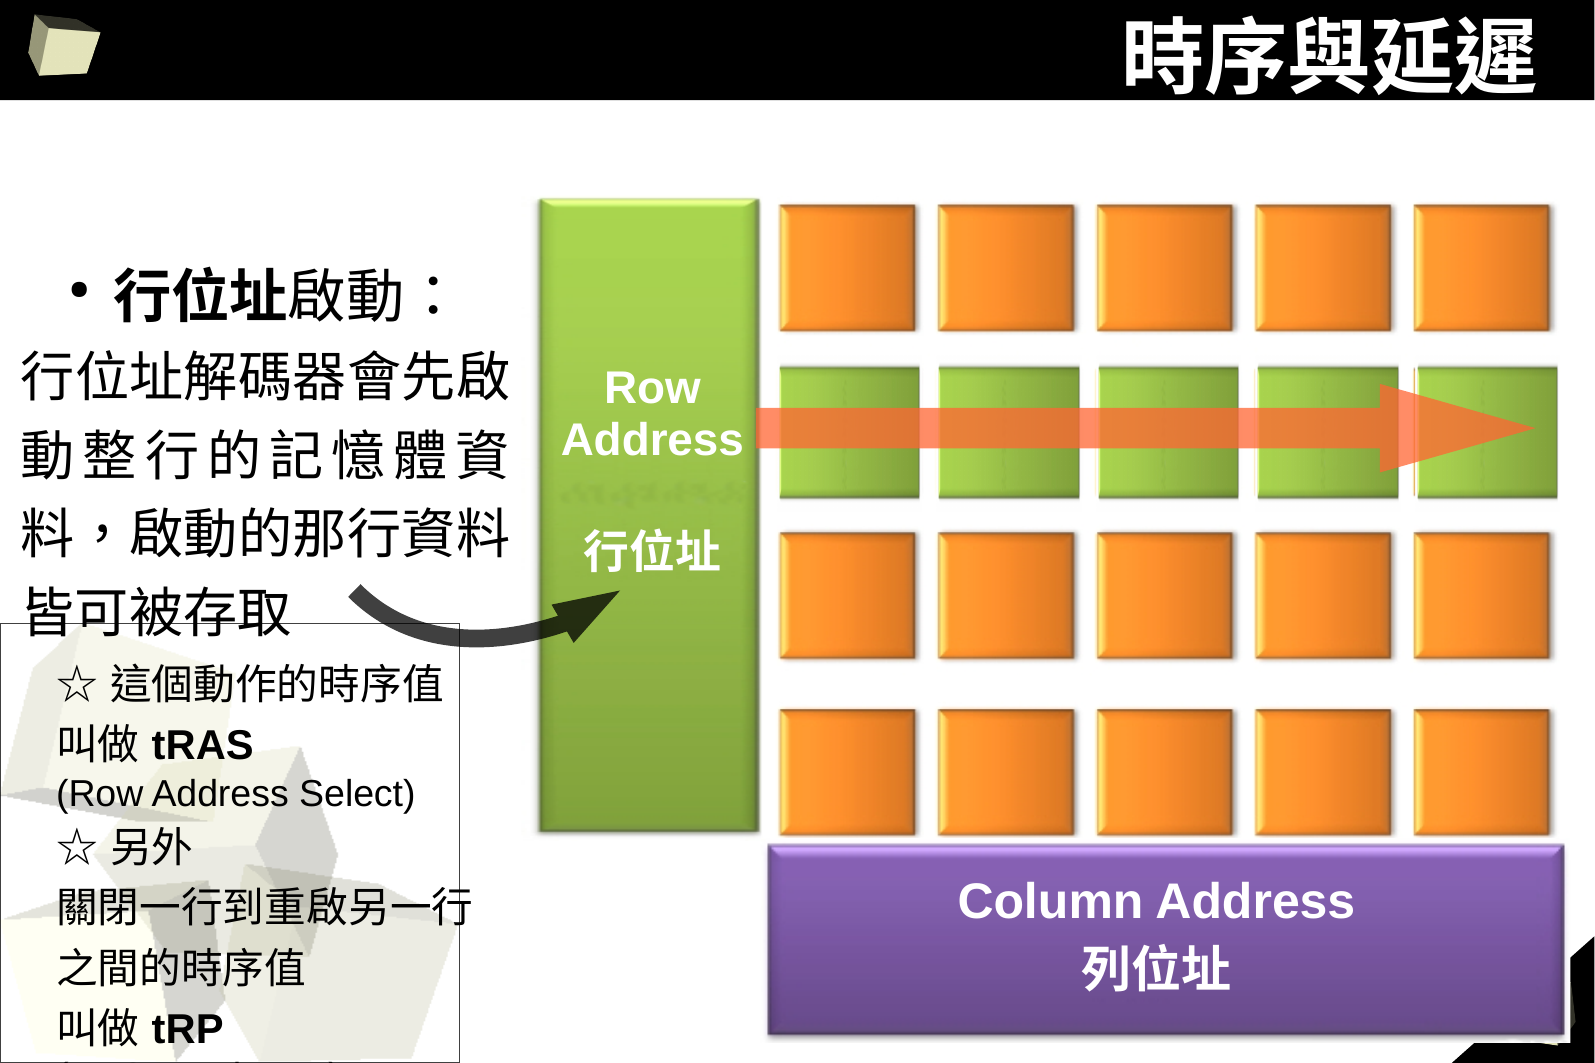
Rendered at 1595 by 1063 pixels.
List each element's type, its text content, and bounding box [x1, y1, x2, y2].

text_box Column Address 列位址 [897, 866, 1416, 1021]
text_box 行位址啟動： 行位址解碼器會先啟動整行的記憶體資料，啟動的那行資料皆可被存取 [0, 236, 532, 709]
title 時序與延遲 [113, 0, 1538, 102]
text_box [755, 383, 1536, 473]
text_box Row Address 行位址 [532, 354, 786, 676]
picture [520, 188, 1571, 1043]
picture [0, 709, 460, 1063]
text_box ☆這個動作的時序值 叫做tRAS (Row Address Select) ☆另外 關閉一行到重啟另一行之間的時序值 叫做tRP (RAS Precharge) [35, 637, 508, 1051]
